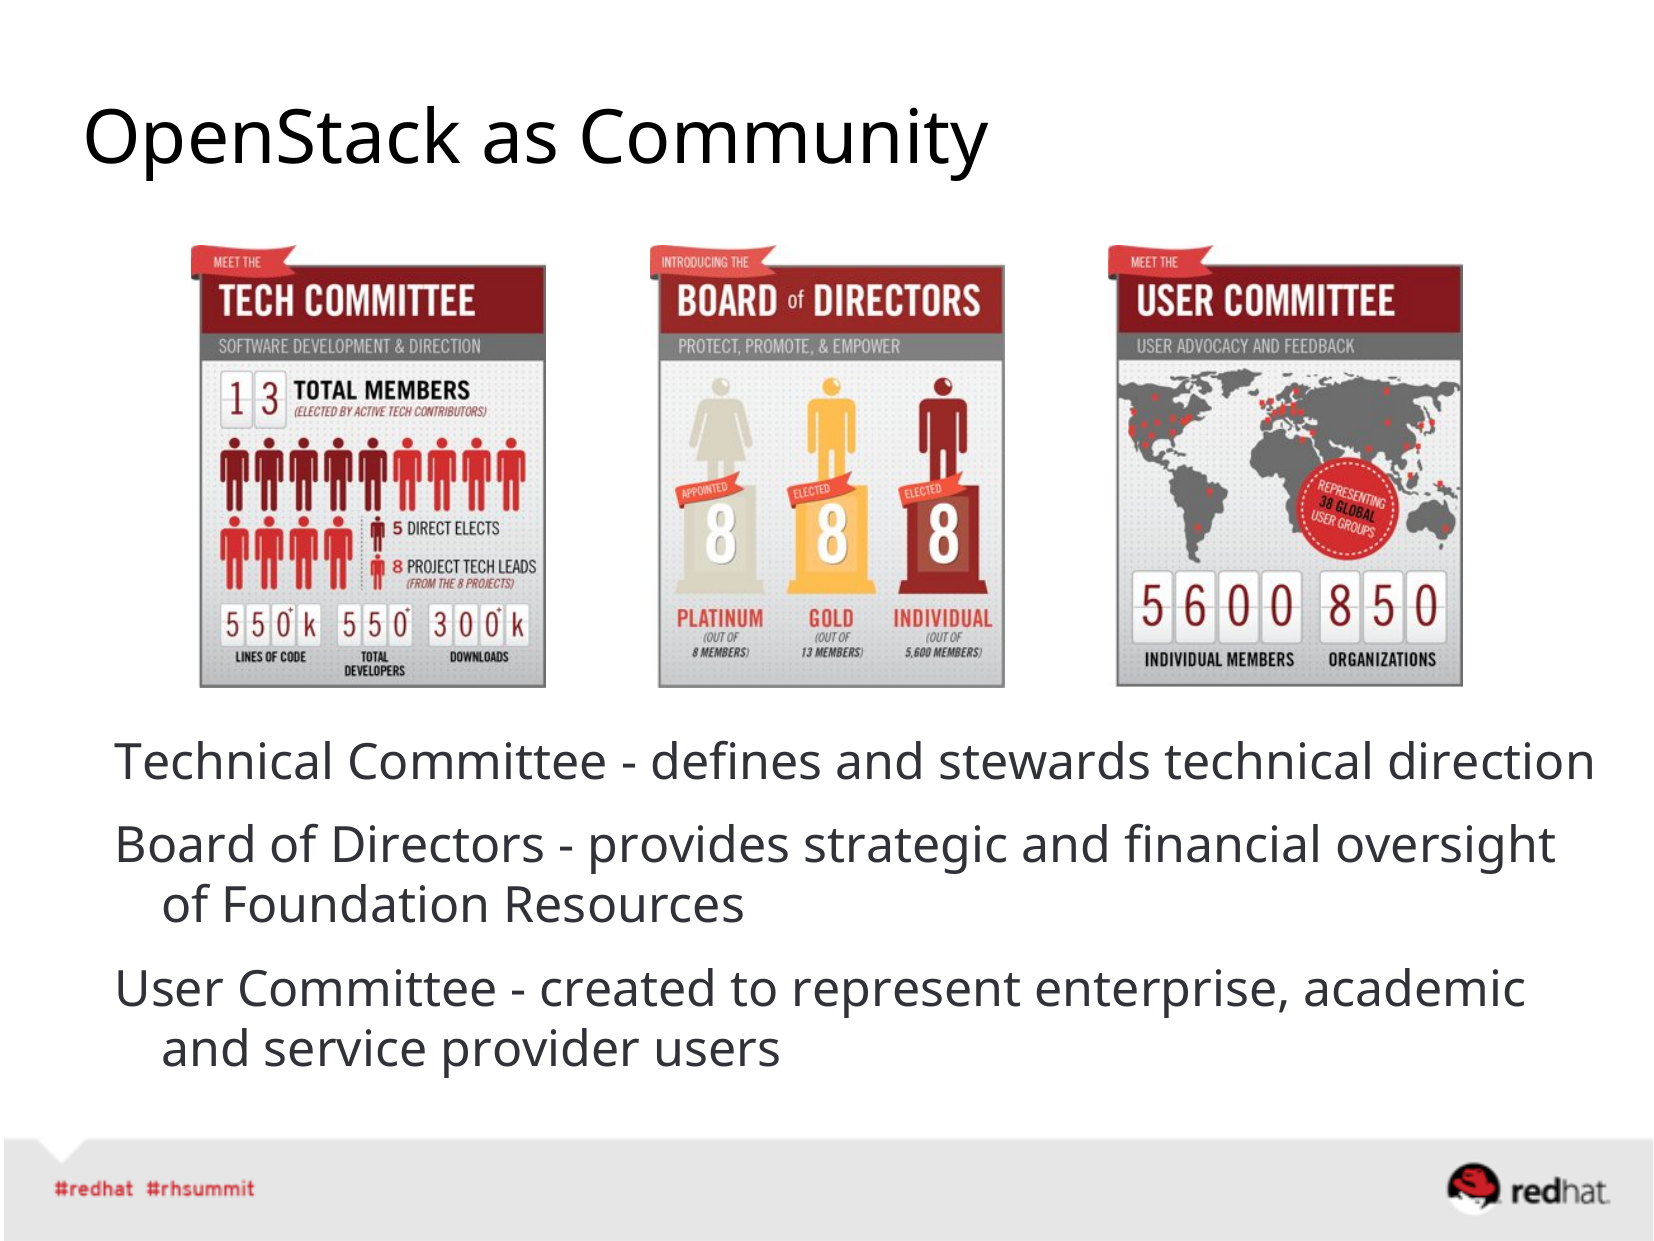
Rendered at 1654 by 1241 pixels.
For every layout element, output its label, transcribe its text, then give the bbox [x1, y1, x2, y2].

picture [4, 4, 1654, 1241]
text_box Technical Committee - defines and stewards technical direction Board of Directors - provides strategic and financial oversight of Foundation Resources User Committee - created to represent enterprise, academic and service provider users [39, 729, 1613, 1157]
title OpenStack as Community [82, 52, 1571, 226]
